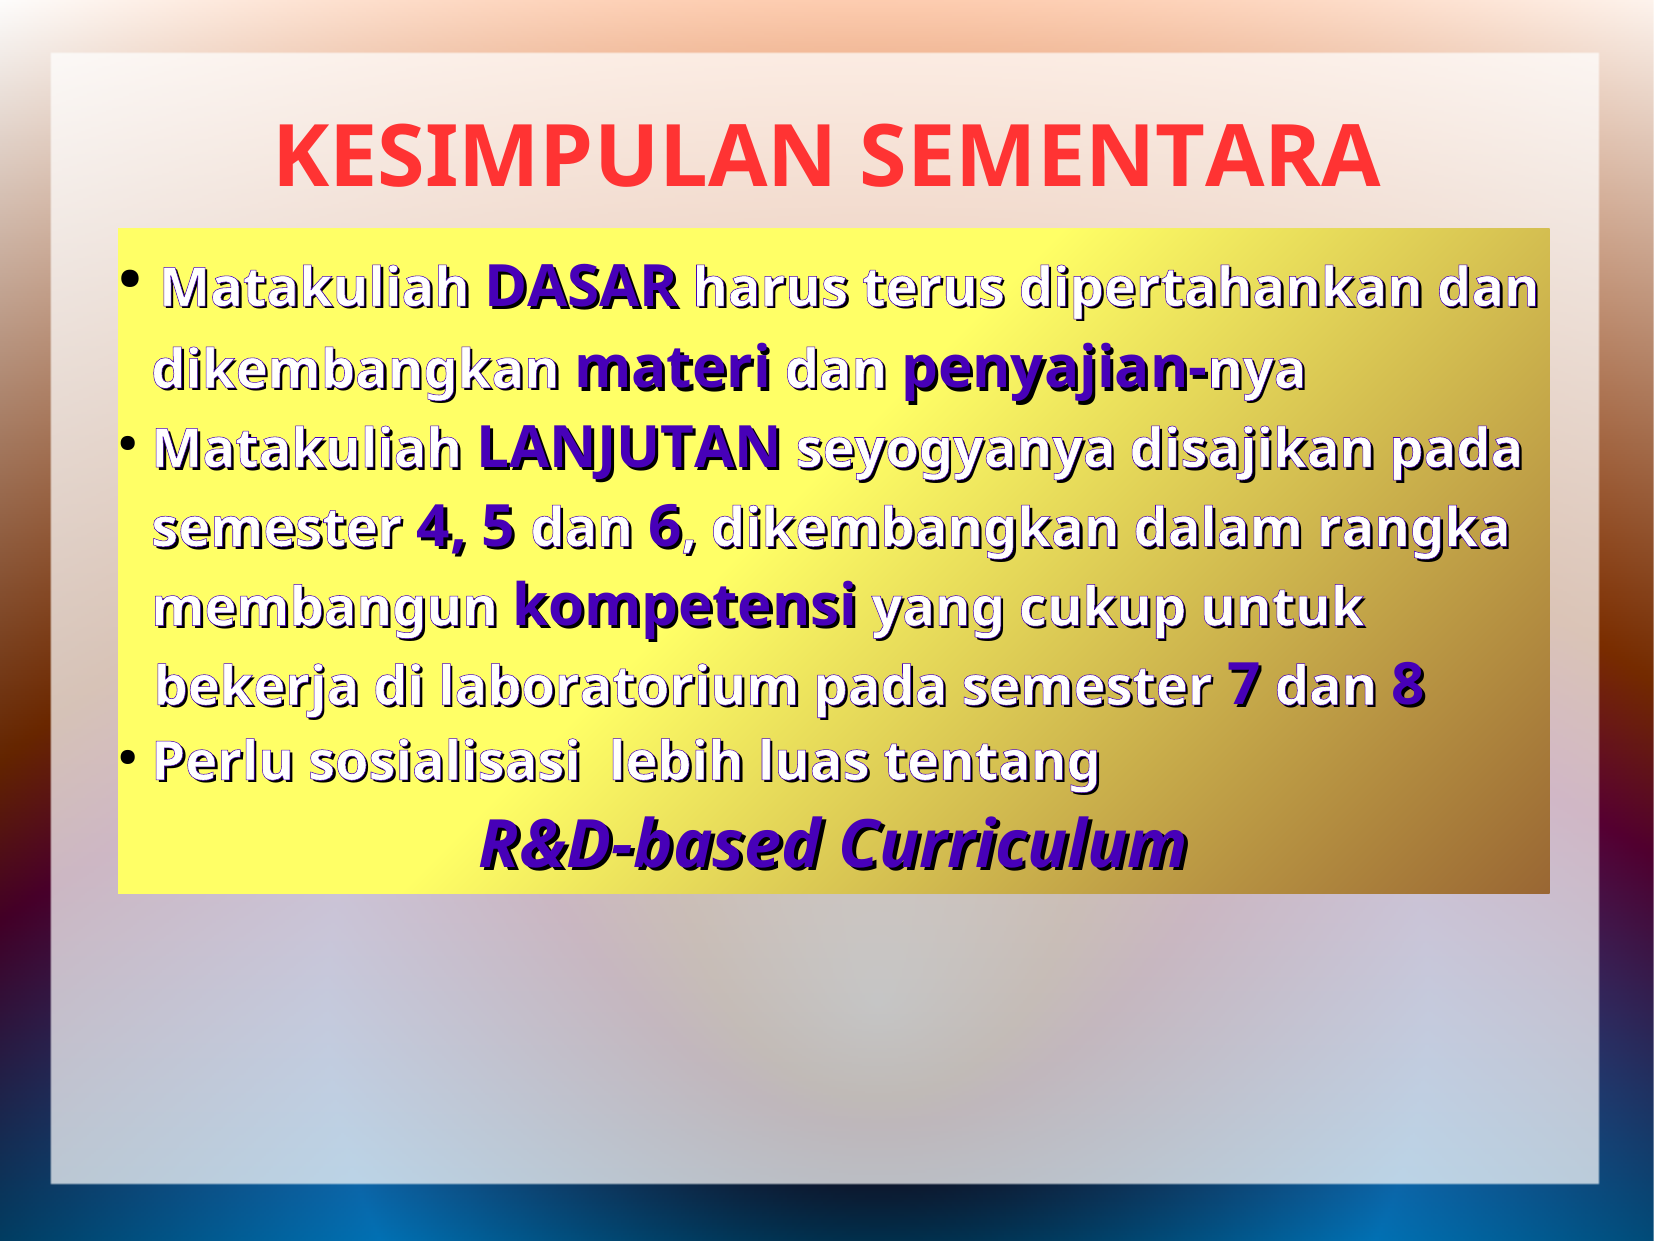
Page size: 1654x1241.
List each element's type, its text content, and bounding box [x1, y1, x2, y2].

subtitle Matakuliah DASAR harus terus dipertahankan dan dikembangkan materi dan penyajian-nya Matakuliah LANJUTAN seyogyanya disajikan pada semester 4, 5 dan 6, dikembangkan dalam rangka membangun kompetensi yang cukup untuk bekerja di laboratorium pada semester 7 dan 8 Perlu sosialisasi lebih luas tentang R&D-based Curriculum [118, 228, 1550, 894]
picture [0, 0, 1654, 1241]
title KESIMPULAN SEMENTARA [82, 49, 1571, 257]
